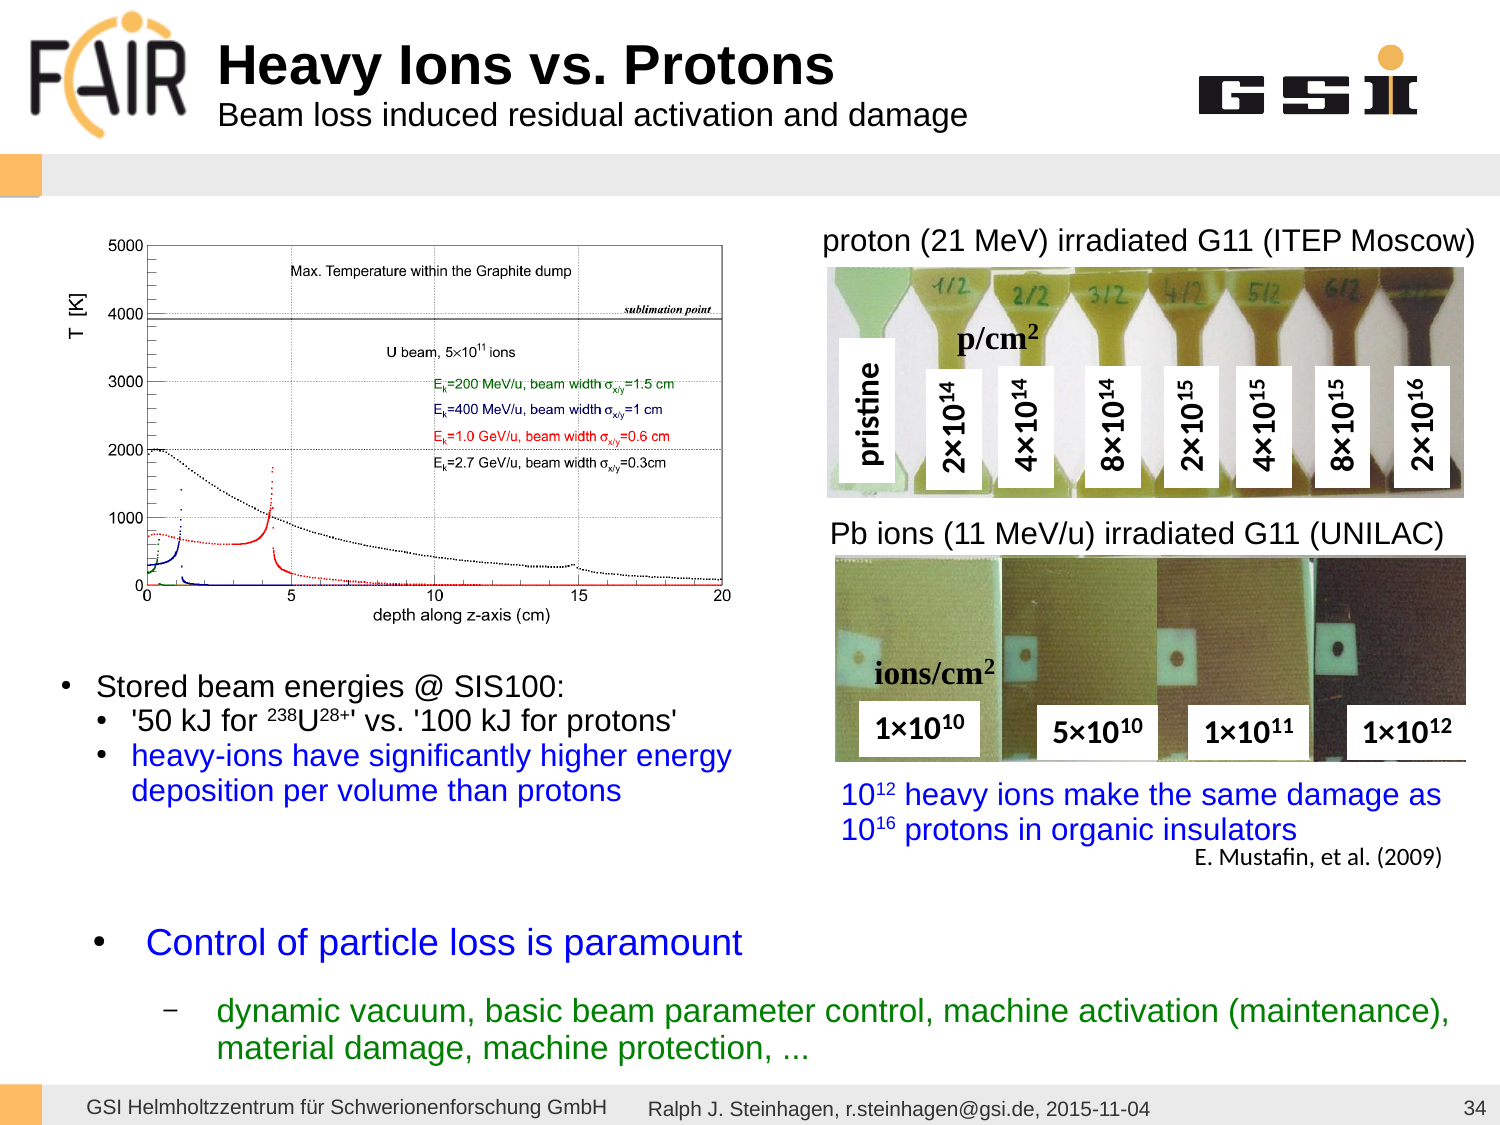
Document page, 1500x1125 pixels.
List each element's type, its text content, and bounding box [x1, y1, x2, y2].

picture [831, 555, 1466, 762]
text_box 2 [939, 458, 973, 475]
text_box × [1402, 435, 1441, 456]
text_box × [1006, 435, 1044, 456]
text_box 2 [983, 654, 996, 680]
picture [30, 9, 187, 141]
text_box p/cm [956, 319, 1027, 357]
text_box 11 [1270, 716, 1295, 740]
text_box [1394, 366, 1450, 488]
text_box 10 [1408, 402, 1442, 436]
text_box 2 [1027, 318, 1040, 345]
text_box Pb ions (11 MeV/u) irradiated G11 (UNILAC) [829, 515, 1451, 551]
text_box 14 [1096, 378, 1120, 402]
text_box 8 [1328, 455, 1362, 473]
text_box Stored beam energies @ SIS100: '50 kJ for 238U28+' vs. '100 kJ for protons' heavy-ions have significantly higher energy deposition per volume than protons [45, 661, 778, 816]
text_box [1236, 366, 1292, 488]
text_box [839, 338, 895, 483]
text_box 2 [1408, 455, 1442, 473]
text_box 1012 heavy ions make the same damage as 1016 protons in organic insulators E. Mustafin, et al. (2009) [826, 769, 1459, 879]
text_box 10 [1098, 402, 1133, 436]
text_box [926, 369, 982, 490]
text_box × [1323, 436, 1361, 456]
text_box [807, 209, 1491, 265]
text_box 4 [1249, 455, 1284, 473]
text_box 5×10 [1052, 718, 1120, 753]
text_box 16 [1405, 378, 1429, 402]
text_box 15 [1326, 378, 1350, 403]
text_box proton (21 MeV) irradiated G11 (ITEP Moscow) [822, 223, 1479, 258]
text_box 10 [1011, 402, 1046, 436]
text_box 1×10 [1203, 718, 1271, 753]
text_box 15 [1175, 379, 1199, 403]
text_box 10 [941, 712, 966, 736]
text_box [1188, 705, 1309, 760]
text_box [859, 701, 980, 757]
text_box 14 [937, 381, 961, 405]
text_box 10 [939, 404, 973, 439]
text_box 10 [1249, 402, 1284, 437]
text_box 8 [1098, 455, 1133, 473]
text_box 14 [1009, 378, 1033, 402]
text_box × [934, 438, 972, 459]
text_box 2 [1177, 456, 1212, 473]
text_box 4 [1011, 455, 1046, 473]
text_box 12 [1429, 716, 1453, 740]
text_box 10 [1177, 402, 1212, 437]
text_box pristine [853, 362, 887, 468]
text_box × [1172, 436, 1210, 457]
title Heavy Ions vs. Protons Beam loss induced residual activation and damage [217, 20, 1109, 147]
text_box [1315, 366, 1370, 488]
text_box ions/cm [874, 655, 984, 693]
text_box × [1244, 436, 1282, 456]
picture [50, 224, 745, 640]
text_box 15 [1247, 378, 1271, 403]
text_box 1×10 [874, 714, 941, 748]
text_box [1164, 366, 1219, 488]
list Control of particle loss is paramount dynamic vacuum, basic beam parameter control, machine activation (maintenance), material damage, machine protection, ... [75, 921, 1453, 1050]
text_box 10 [1119, 716, 1144, 740]
text_box [1085, 366, 1141, 488]
text_box [1347, 705, 1467, 760]
picture [823, 267, 1466, 498]
text_box 1×10 [1361, 718, 1429, 753]
picture [1197, 42, 1419, 117]
text_box [1037, 705, 1158, 760]
text_box 10 [1328, 402, 1362, 437]
text_box × [1093, 435, 1131, 456]
text_box [998, 366, 1054, 488]
